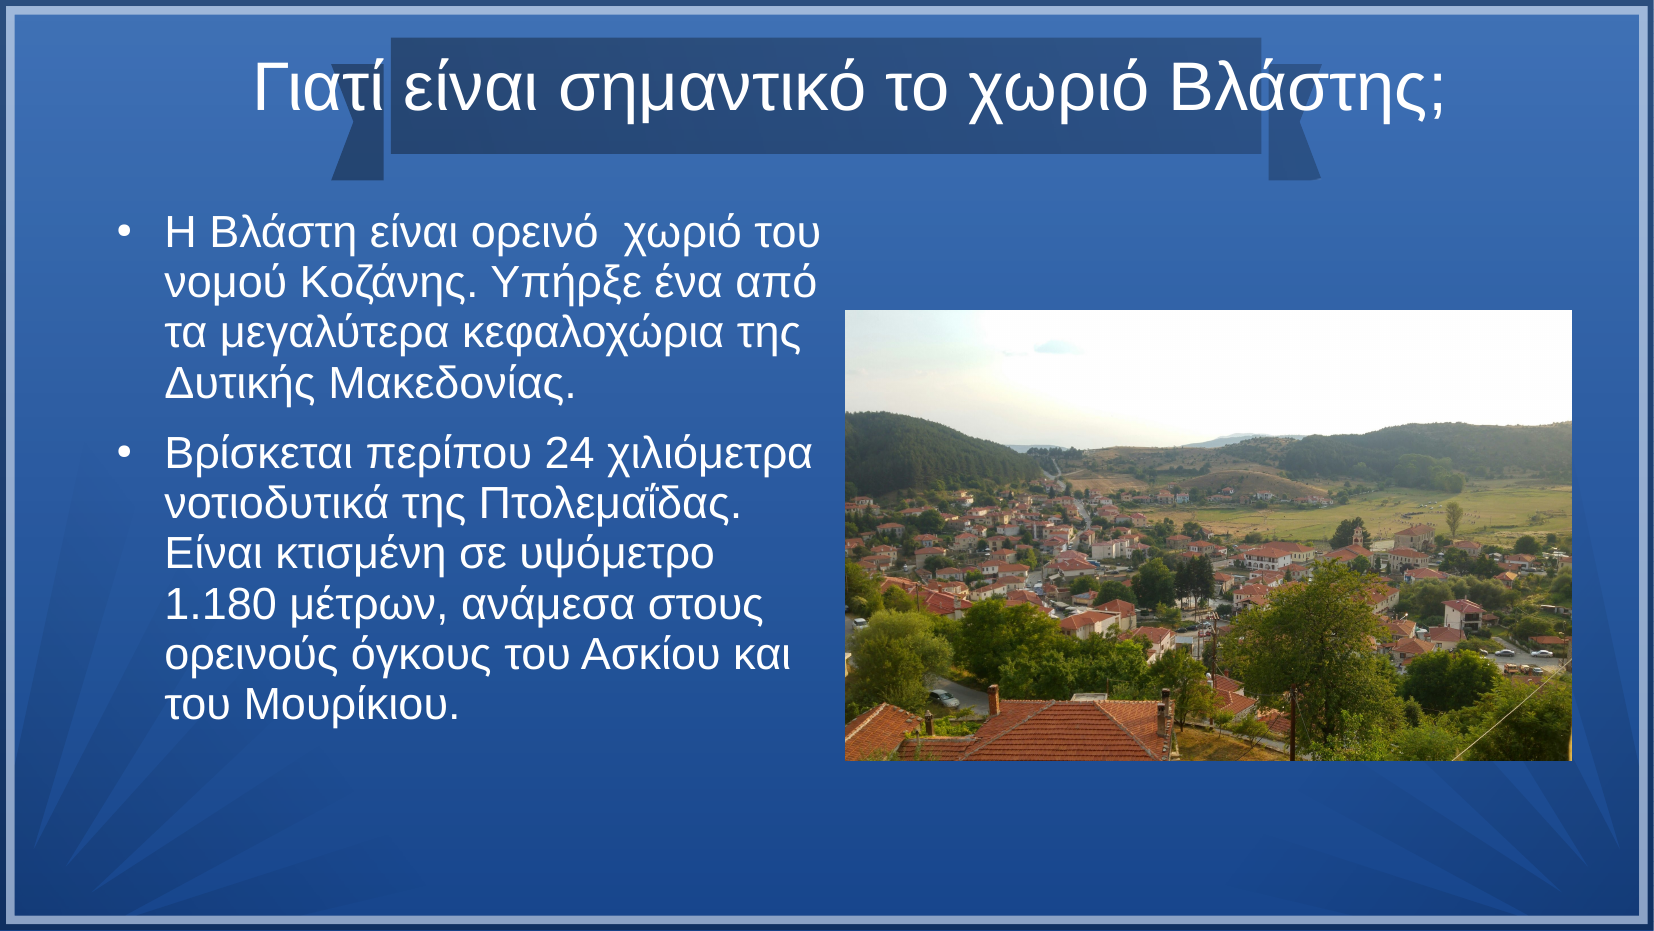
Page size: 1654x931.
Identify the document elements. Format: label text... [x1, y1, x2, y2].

list Η Βλάστη είναι ορεινό χωριό του νομού Κοζάνης. Υπήρξε ένα από τα μεγαλύτερα κεφαλοχώρια της Δυτικής Μακεδονίας. Βρίσκεται περίπου 24 χιλιόμετρα νοτιοδυτικά της Πτολεμαΐδας. Είναι κτισμένη σε υψόμετρο 1.180 μέτρων, ανάμεσα στους ορεινούς όγκους του Ασκίου και του Μουρίκιου. [100, 206, 827, 747]
title Γιατί είναι σημαντικό το χωριό Βλάστης; [106, 0, 1595, 173]
picture [845, 310, 1572, 762]
